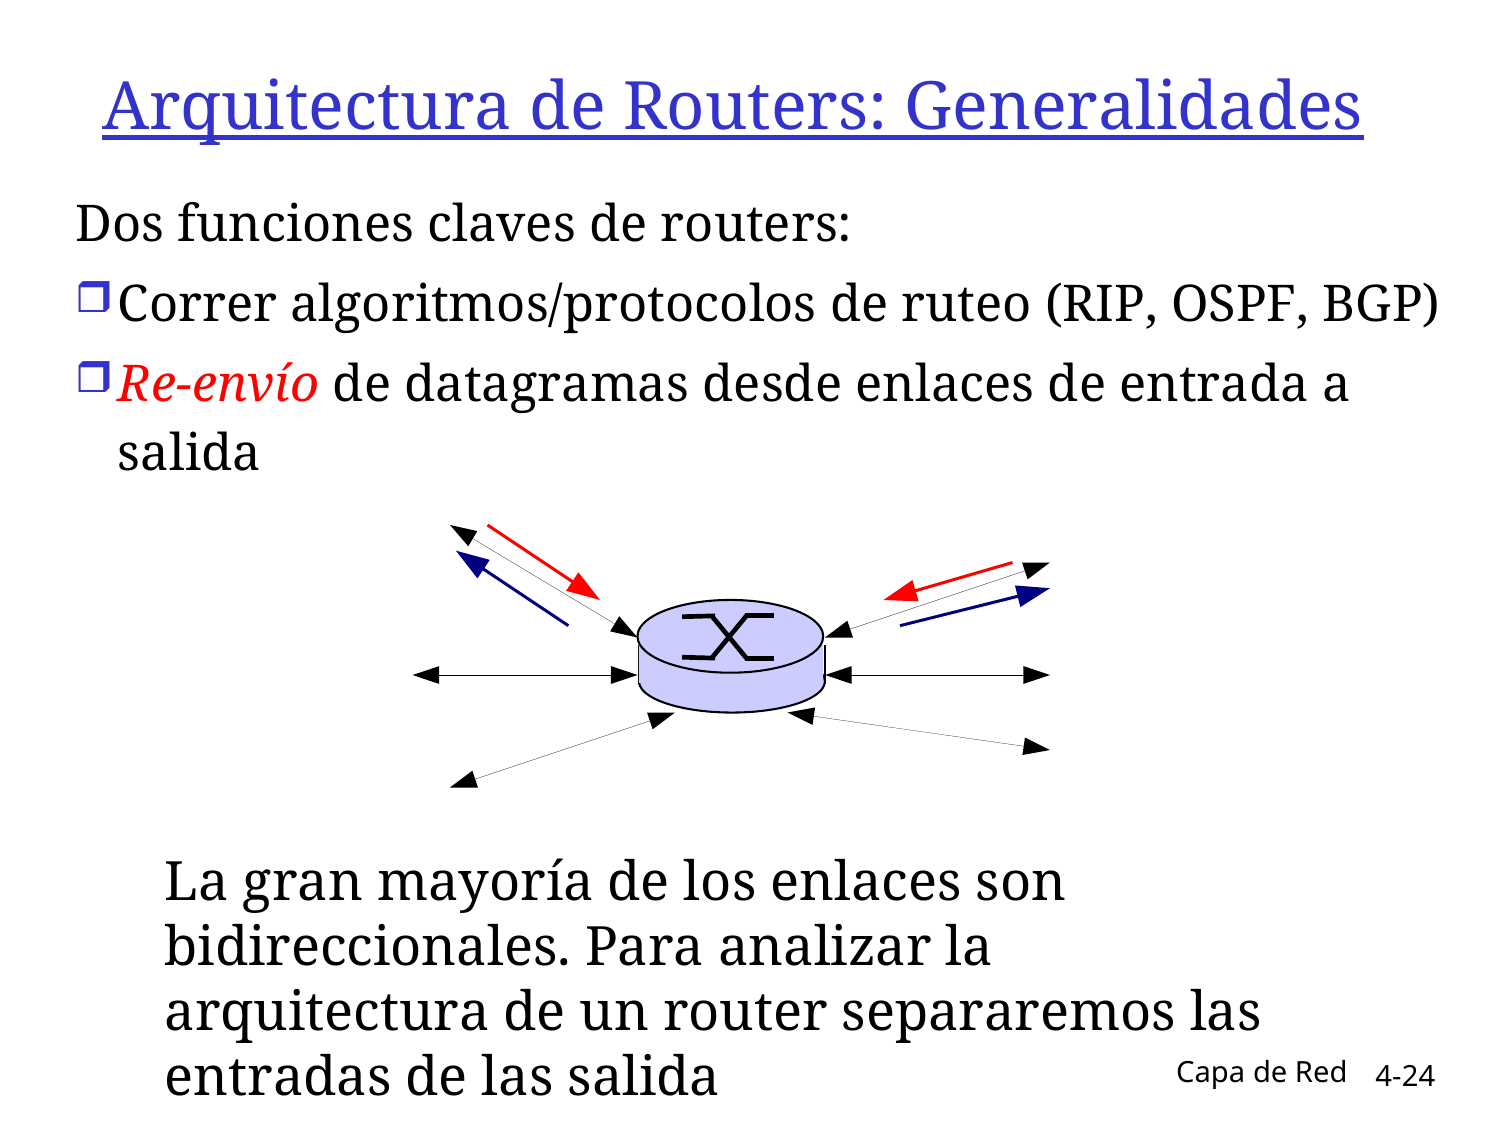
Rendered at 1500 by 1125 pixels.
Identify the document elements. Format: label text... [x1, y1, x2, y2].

text_box [637, 599, 825, 713]
title Arquitectura de Routers: Generalidades [87, 15, 1426, 187]
text_box La gran mayoría de los enlaces son bidireccionales. Para analizar la arquitectura de un router separaremos las entradas de las salida [150, 838, 1313, 1049]
list Dos funciones claves de routers: Correr algoritmos/protocolos de ruteo (RIP, OSPF, BGP) Re-envío de datagramas desde enlaces de entrada a salida [75, 187, 1463, 526]
